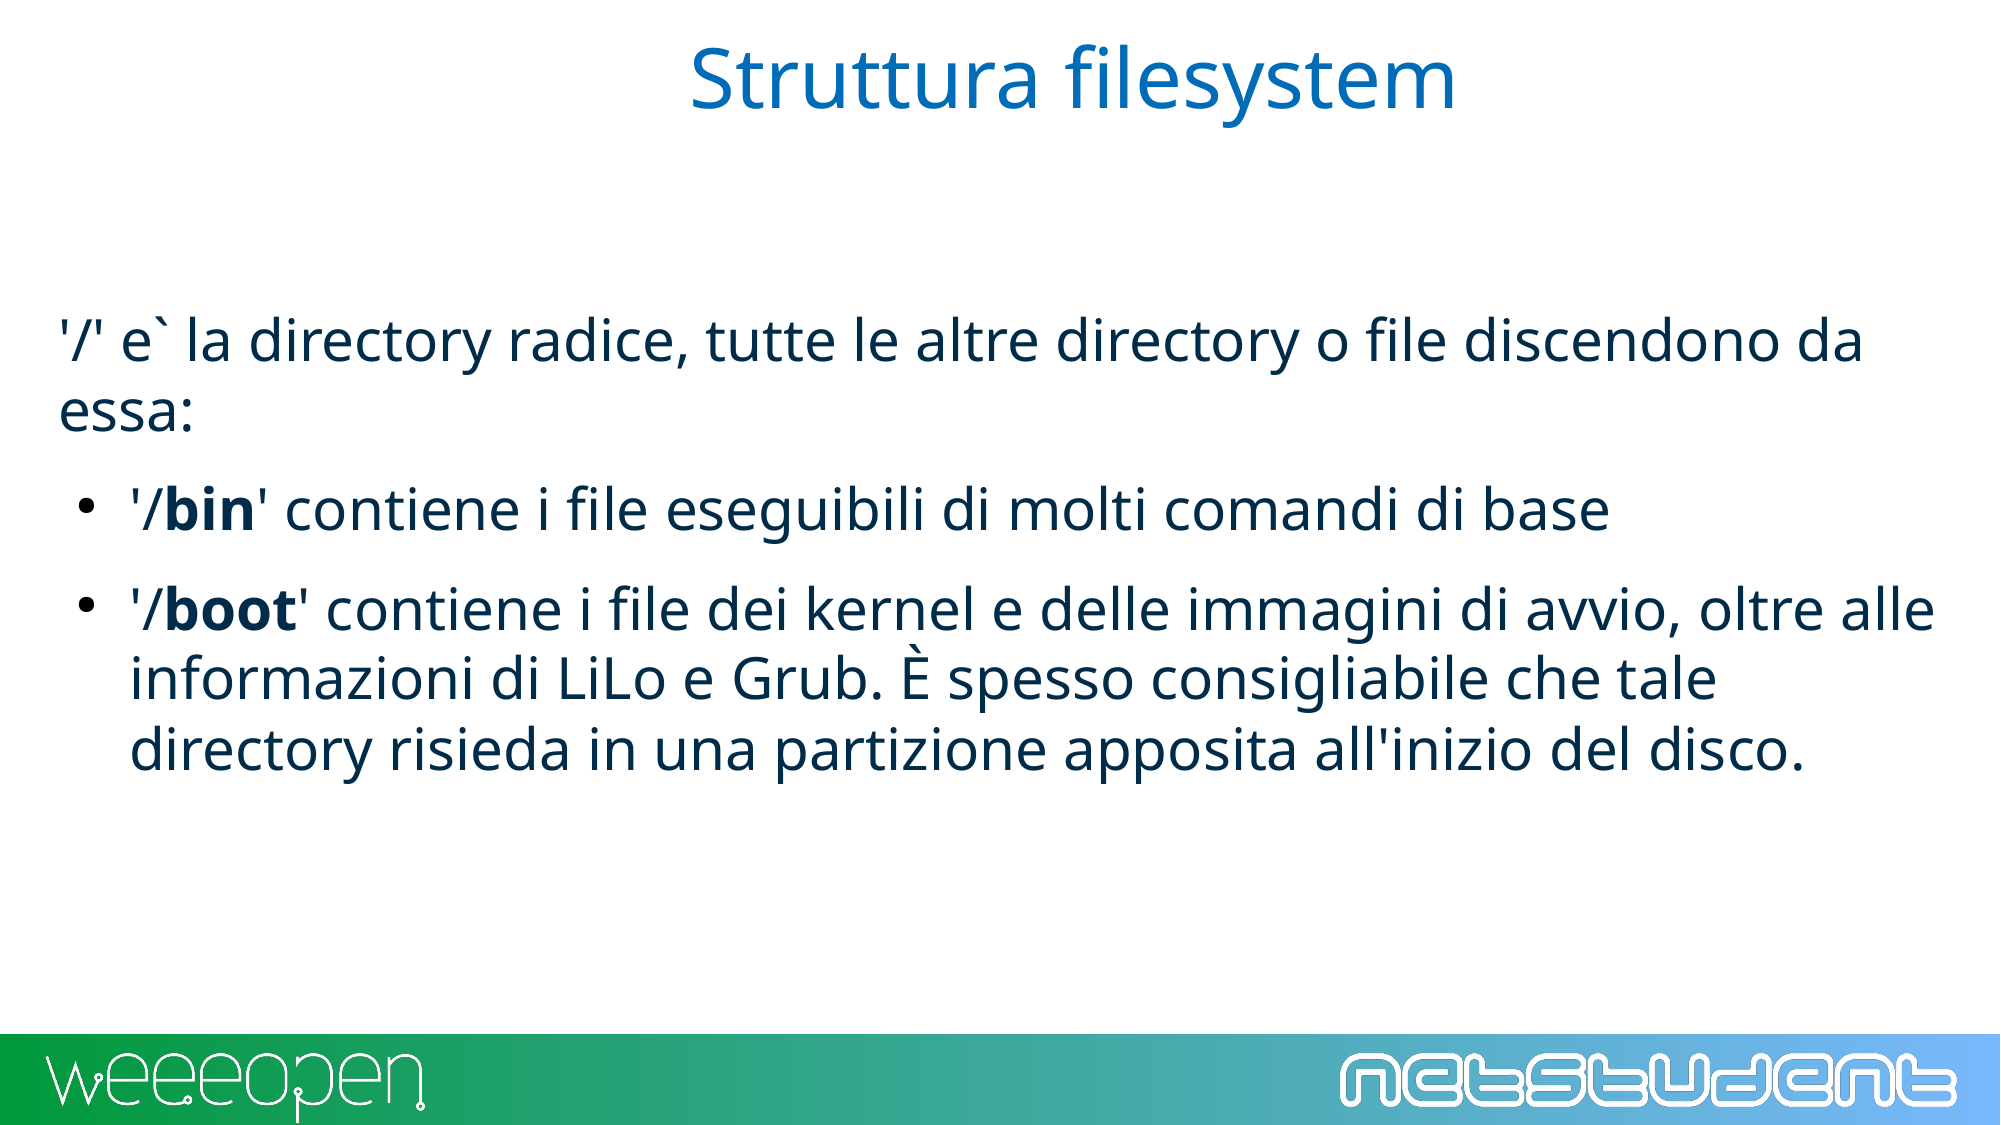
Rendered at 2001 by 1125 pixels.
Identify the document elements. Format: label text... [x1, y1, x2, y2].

picture [1340, 1053, 1957, 1107]
picture [45, 1053, 425, 1123]
title Struttura filesystem [43, 29, 1959, 247]
list '/' e` la directory radice, tutte le altre directory o file discendono da essa: '/bin' contiene i file eseguibili di molti comandi di base '/boot' contiene i file dei kernel e delle immagini di avvio, oltre alle informazioni di LiLo e Grub. È spesso consigliabile che tale directory risieda in una partizione apposita all'inizio del disco. [43, 295, 1959, 1010]
